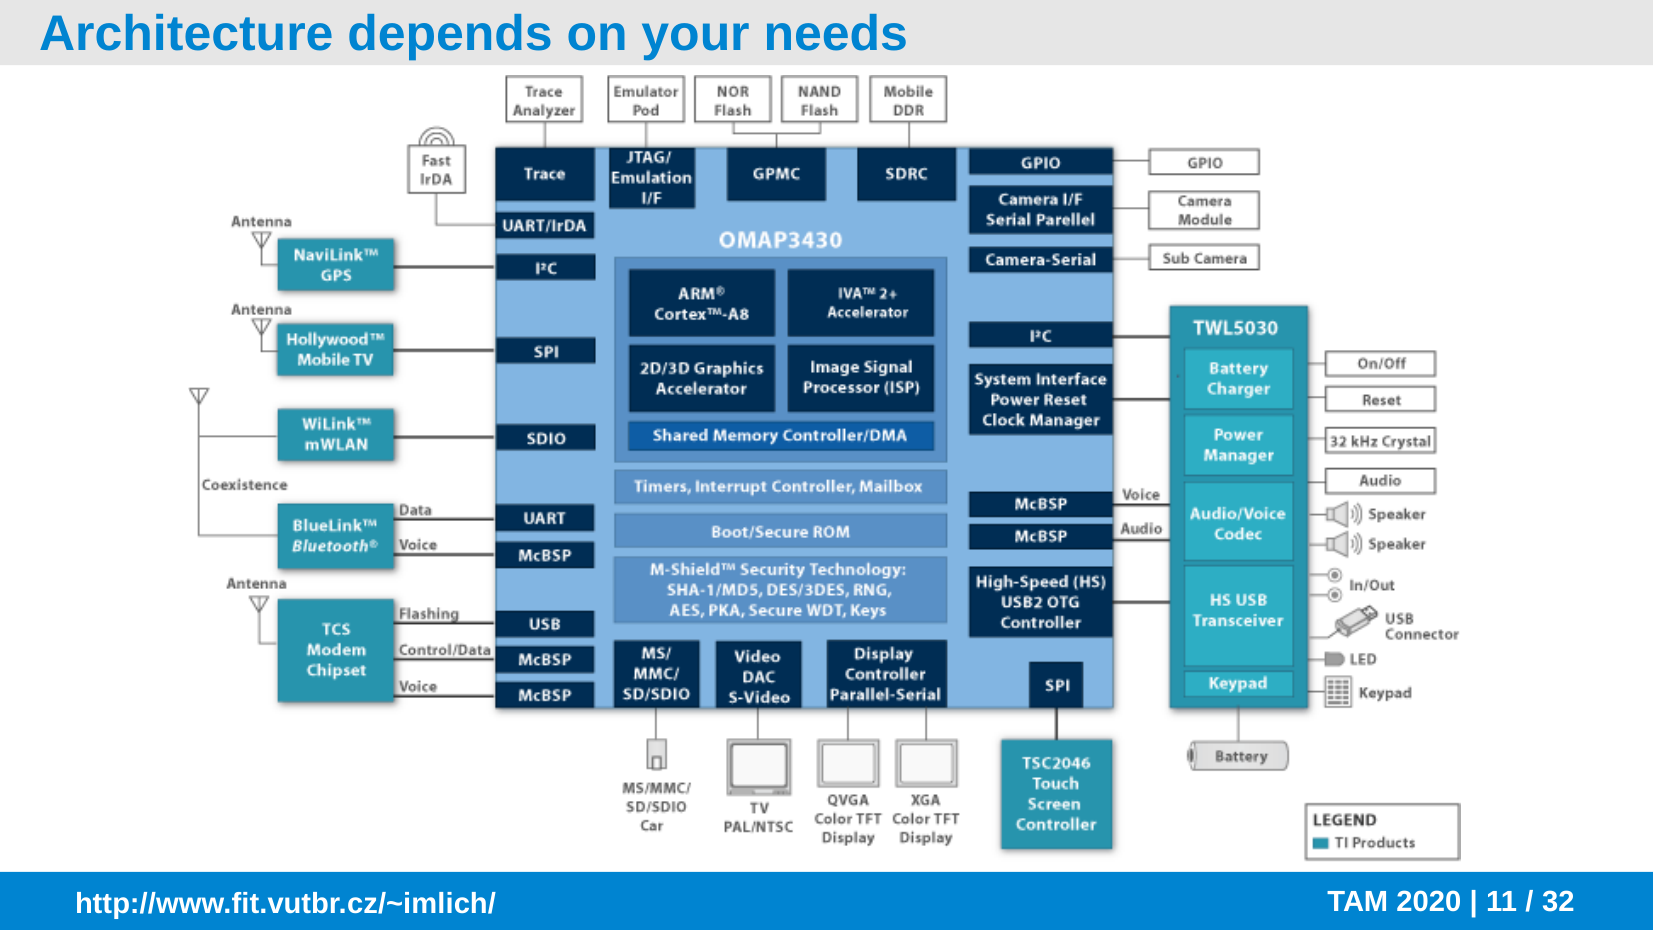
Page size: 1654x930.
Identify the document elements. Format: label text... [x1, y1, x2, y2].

title Architecture depends on your needs [39, 4, 1614, 61]
picture [188, 75, 1461, 863]
